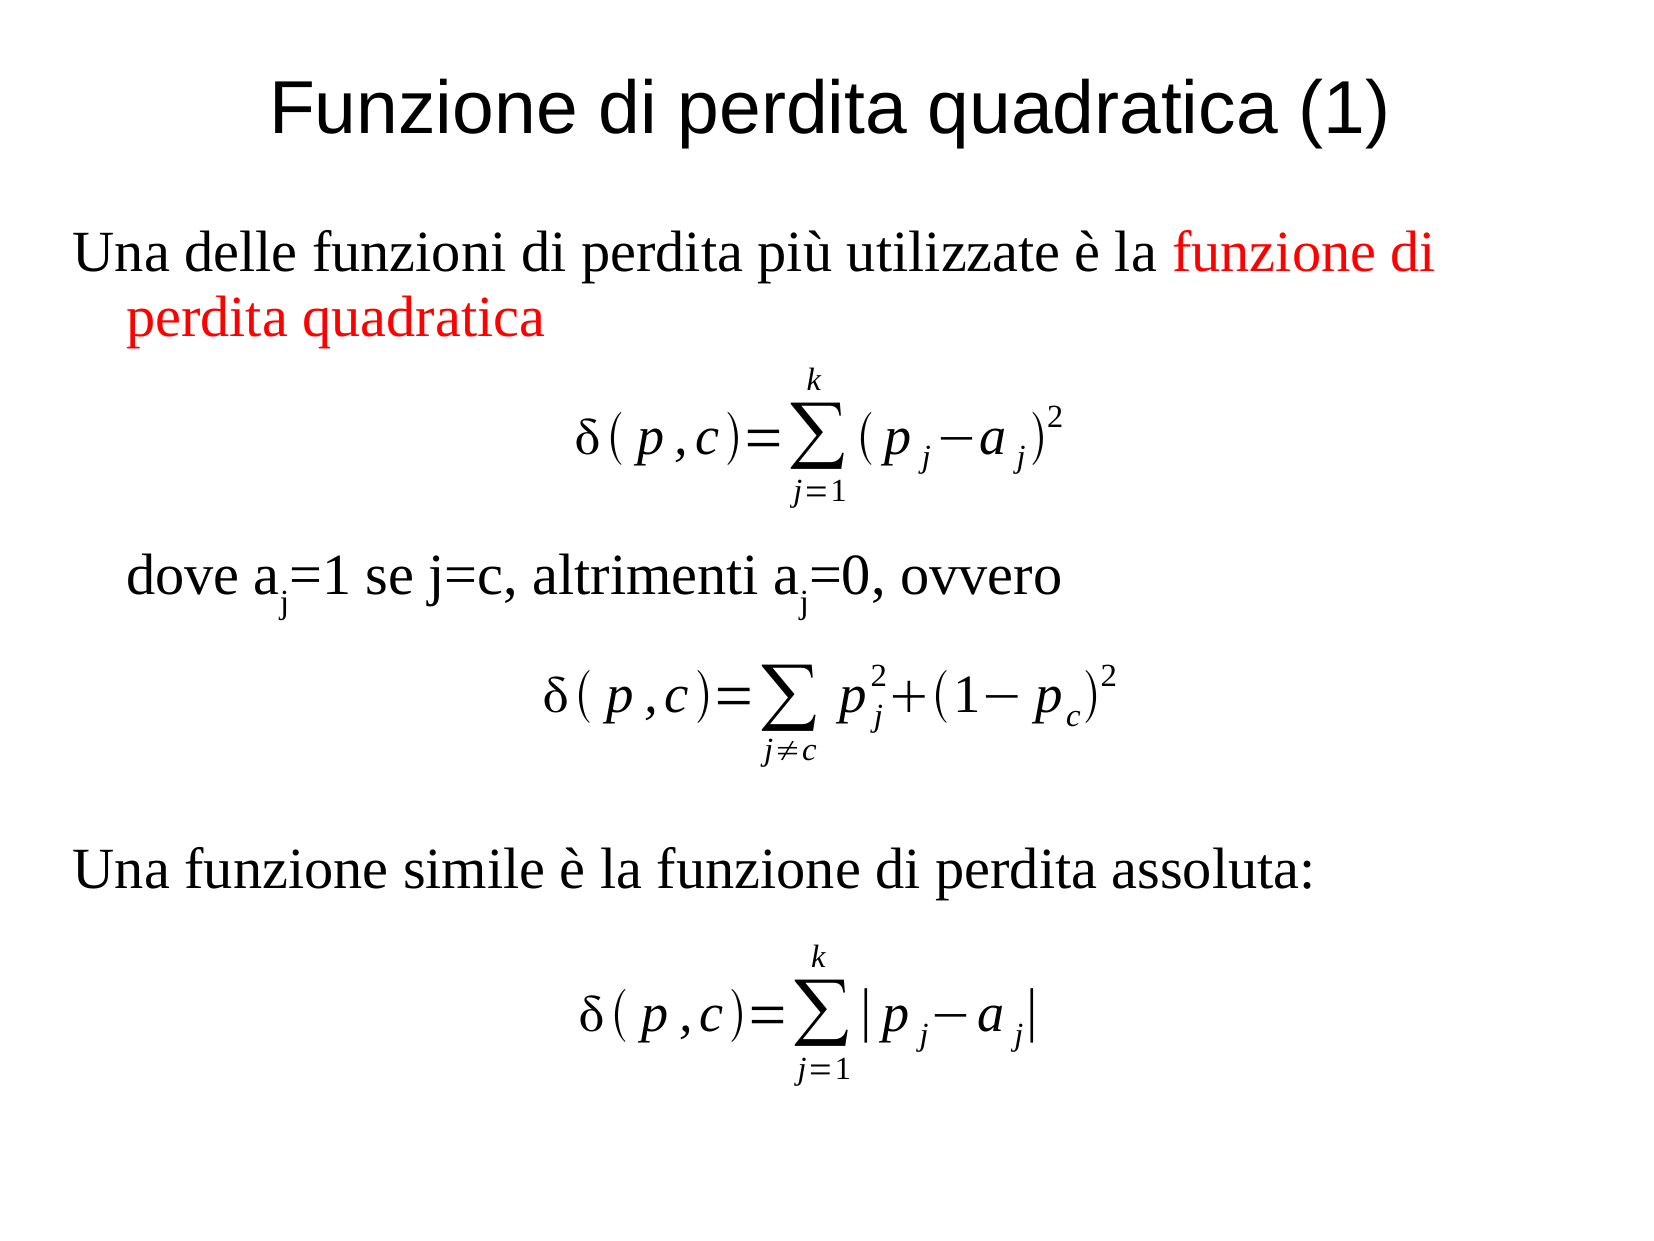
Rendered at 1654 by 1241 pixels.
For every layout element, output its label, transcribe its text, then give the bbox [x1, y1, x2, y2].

title Funzione di perdita quadratica (1) [52, 42, 1608, 173]
chart [527, 658, 1131, 769]
chart [559, 363, 1078, 509]
list Una delle funzioni di perdita più utilizzate è la funzione di perdita quadratica dove aj=1 se j=c, altrimenti aj=0, ovvero Una funzione simile è la funzione di perdita assoluta: [55, 219, 1605, 1179]
chart [563, 940, 1056, 1087]
